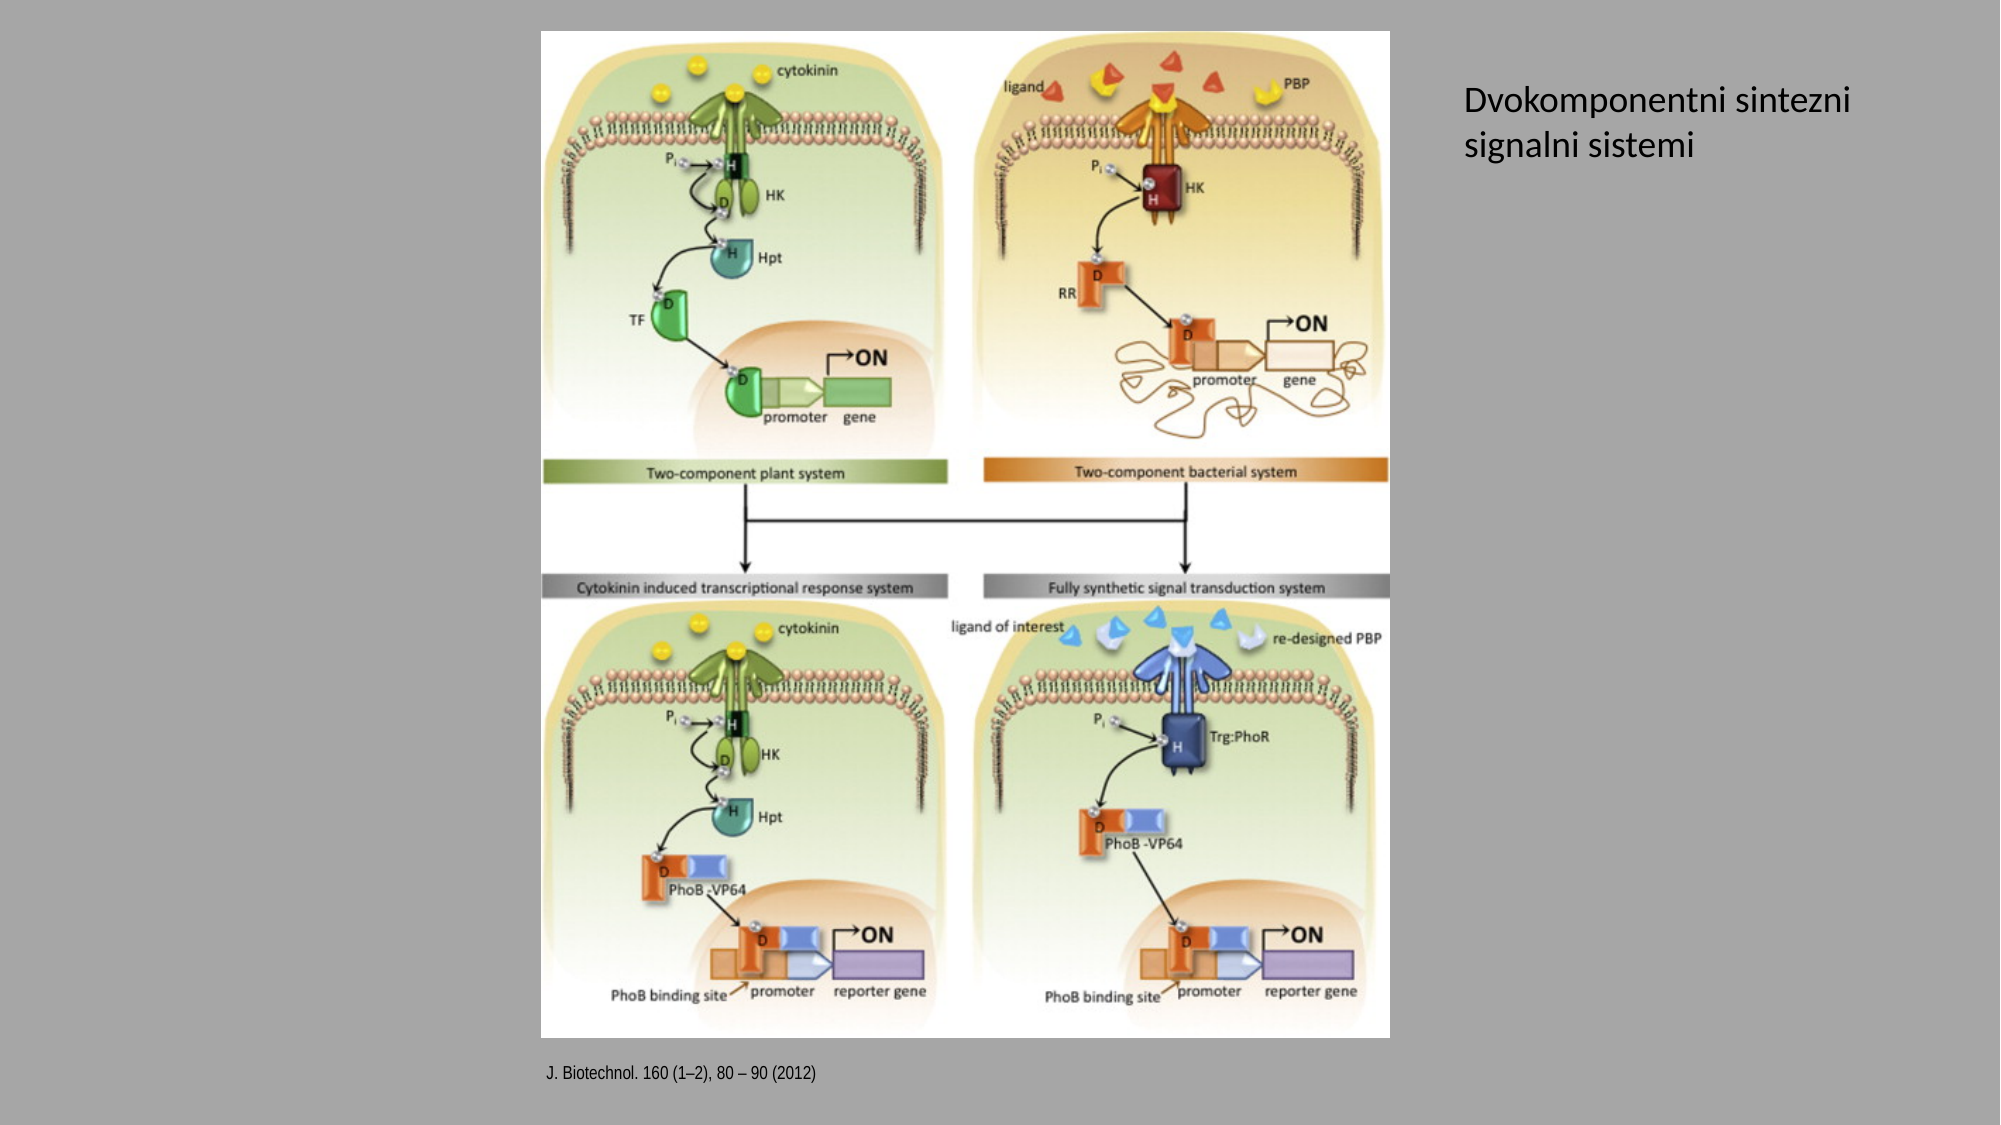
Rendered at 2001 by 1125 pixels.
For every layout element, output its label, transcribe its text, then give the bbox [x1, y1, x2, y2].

picture [541, 31, 1390, 1038]
text_box J. Biotechnol. 160 (1–2), 80 – 90 (2012) [531, 1053, 832, 1091]
text_box Dvokomponentni sintezni signalni sistemi [1449, 67, 1988, 173]
